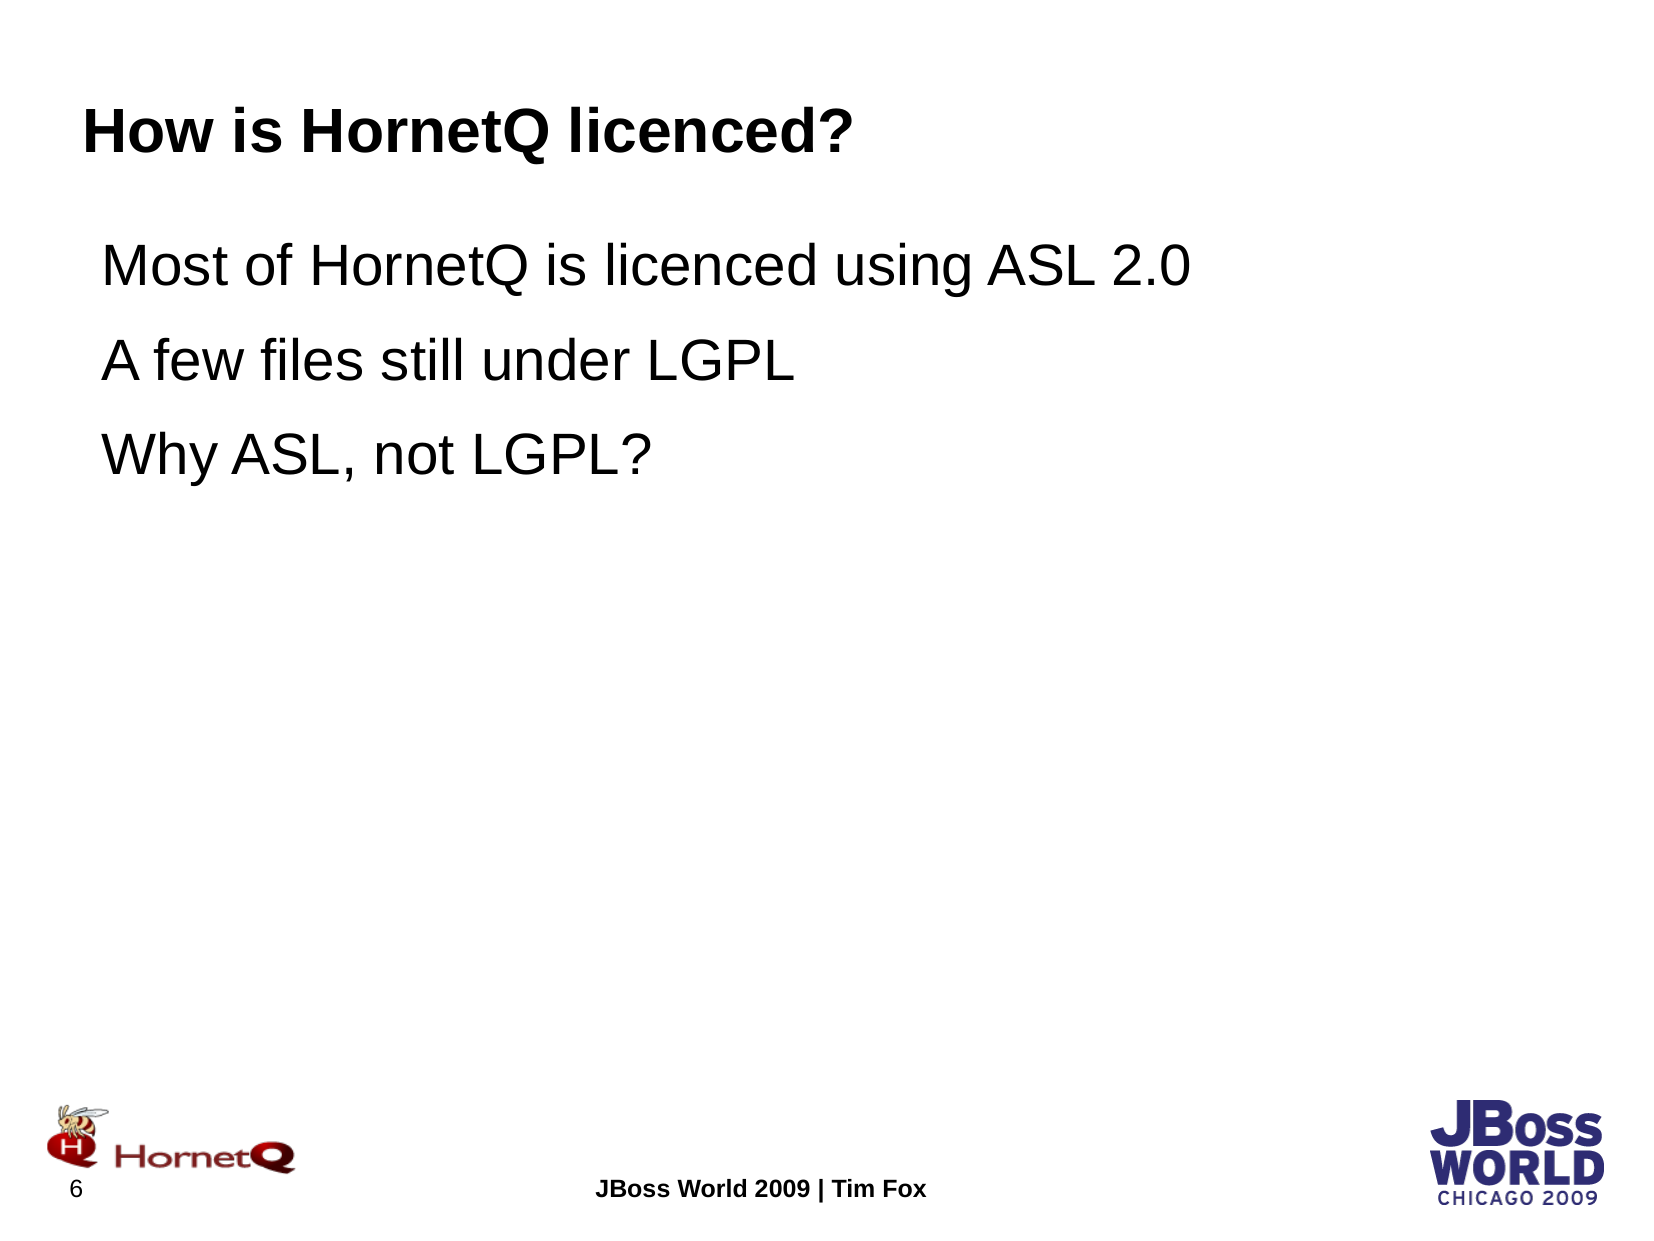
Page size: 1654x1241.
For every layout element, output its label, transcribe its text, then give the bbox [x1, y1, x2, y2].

title How is HornetQ licenced? [82, 37, 1571, 226]
picture [1430, 1099, 1604, 1212]
picture [46, 1101, 297, 1177]
list Most of HornetQ is licenced using ASL 2.0 A few files still under LGPL Why ASL, not LGPL? [86, 232, 1576, 579]
